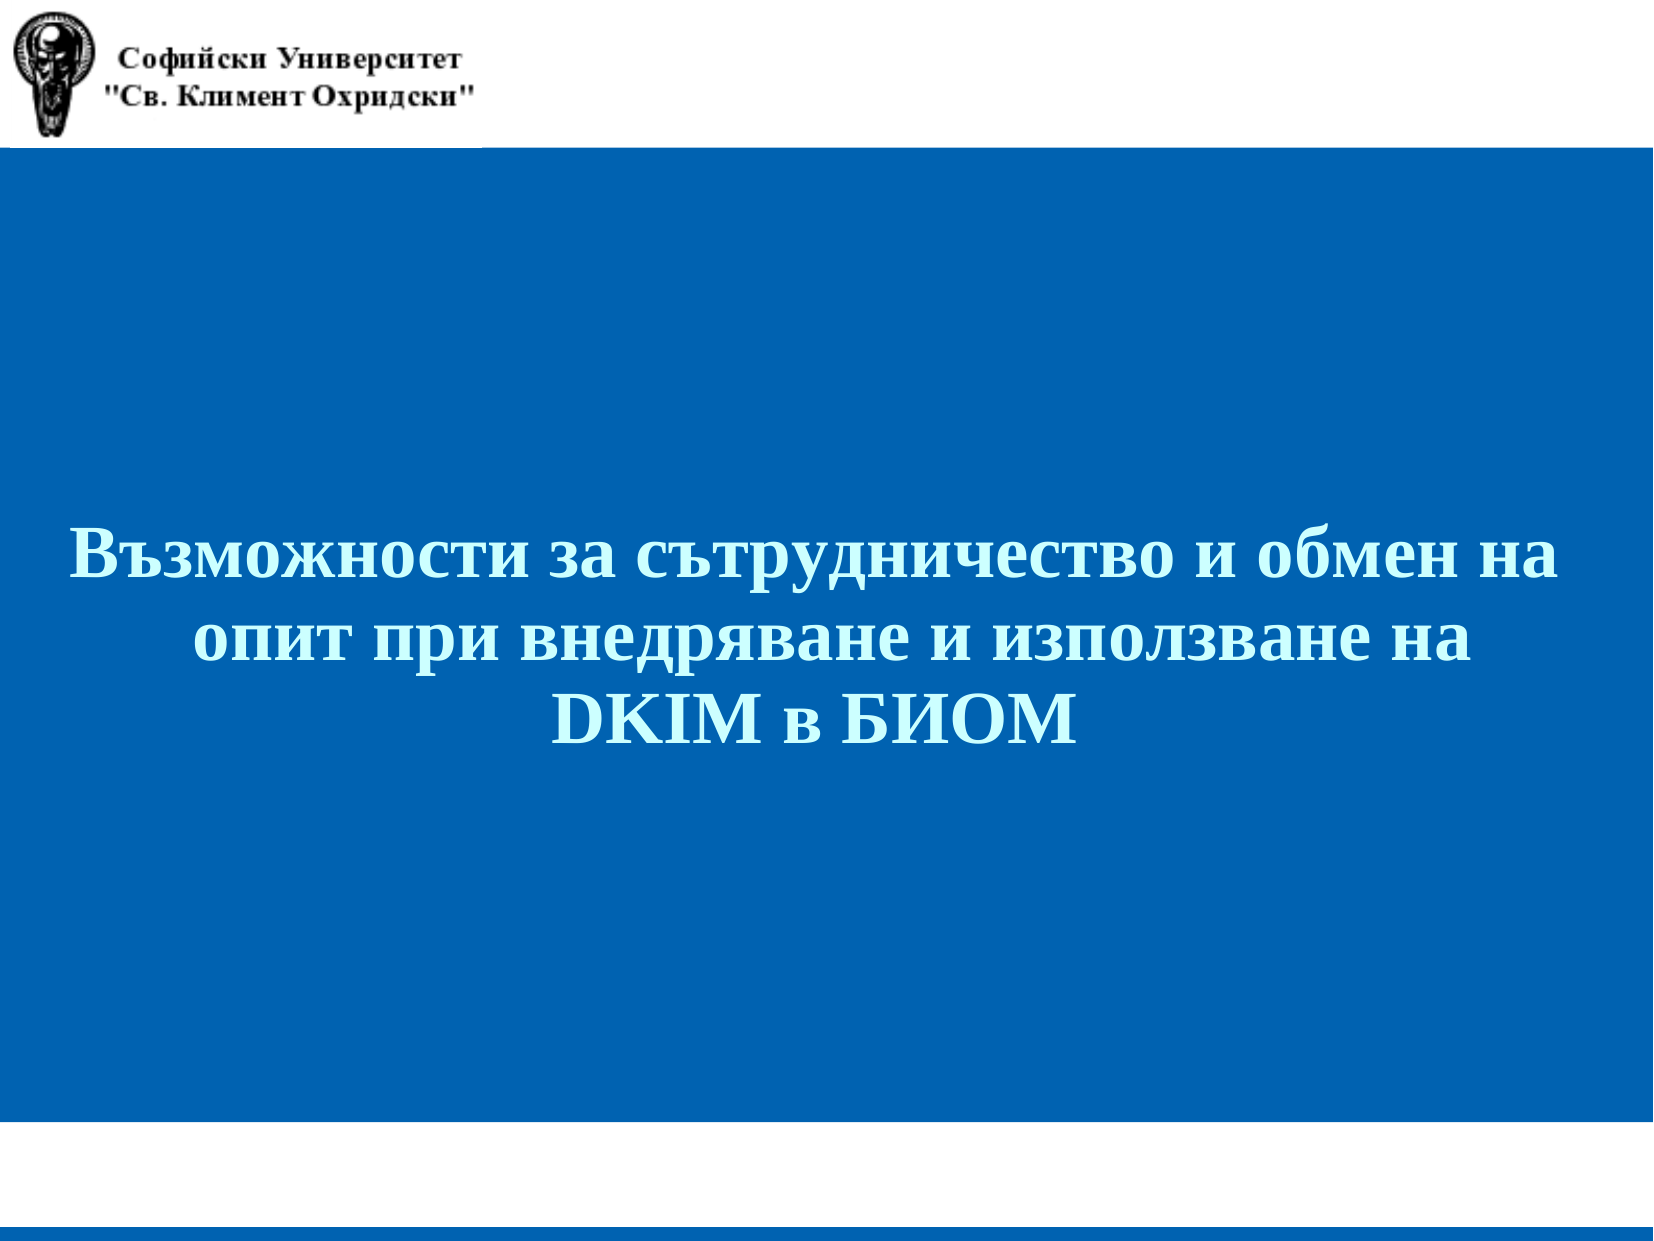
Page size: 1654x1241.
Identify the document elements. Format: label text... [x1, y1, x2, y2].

text_box Възможности за сътрудничество и обмен на опит при внедряване и използване на DKIM в БИОМ [0, 147, 1653, 1123]
picture [10, 0, 482, 148]
